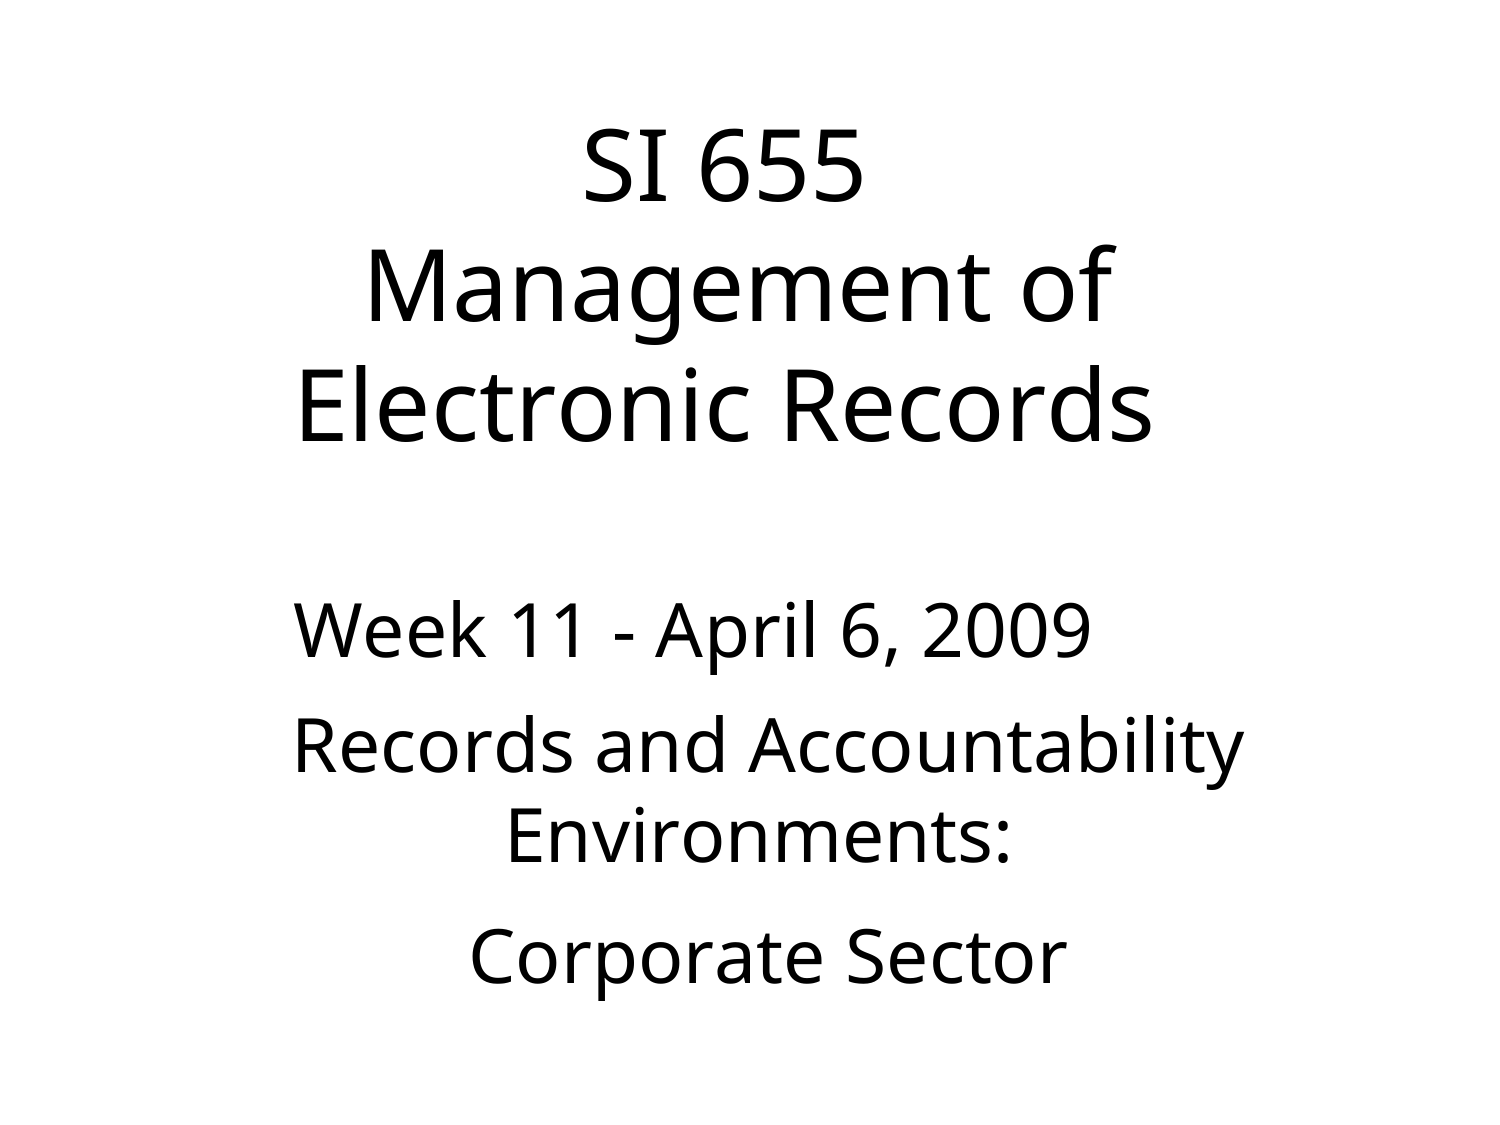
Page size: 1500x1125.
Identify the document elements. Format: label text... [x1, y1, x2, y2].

title SI 655 Management of Electronic Records [87, 93, 1363, 469]
text_box Week 11 - April 6, 2009 Records and Accountability Environments: Corporate Sector [0, 575, 1400, 1007]
